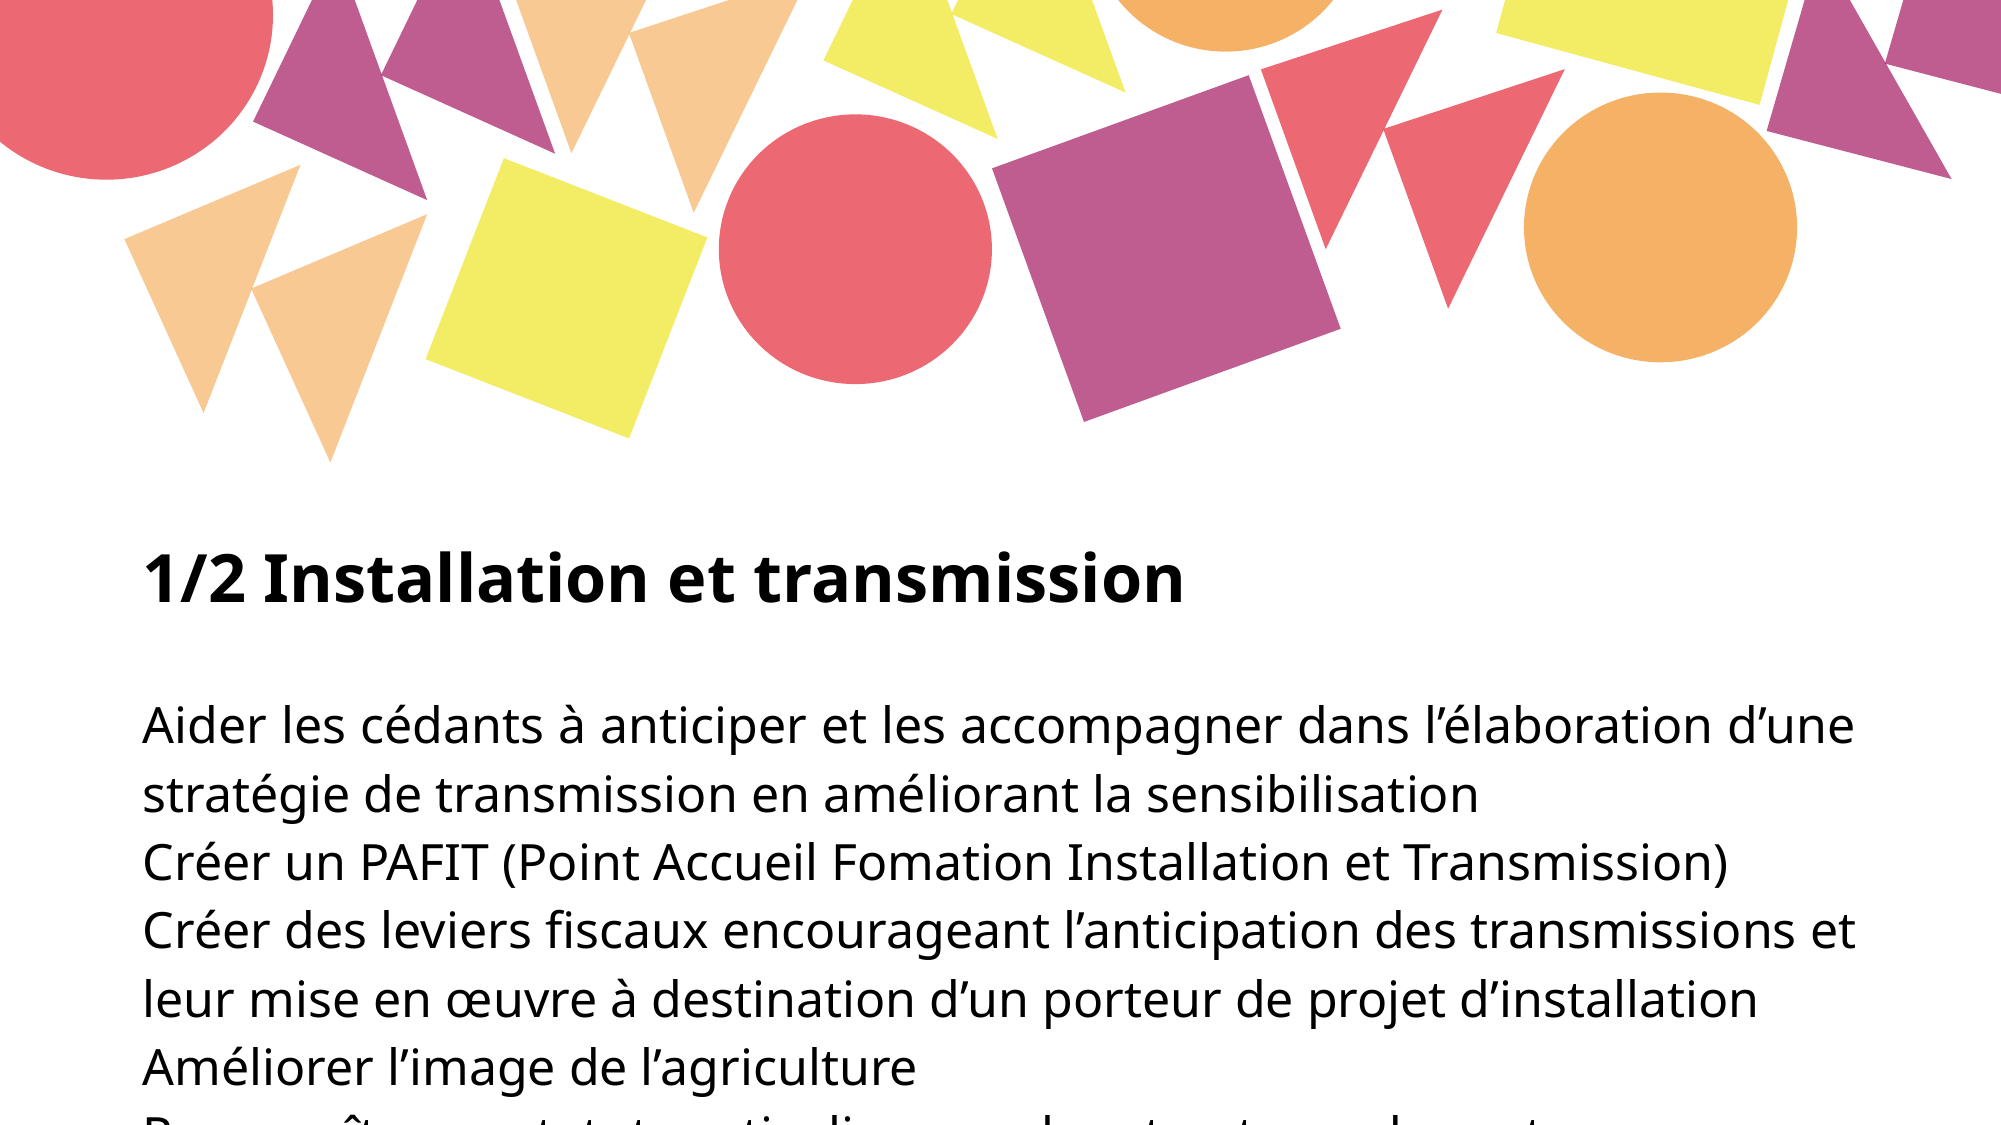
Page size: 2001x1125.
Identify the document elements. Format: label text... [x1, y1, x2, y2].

picture [0, 0, 2000, 463]
text_box 1/2 Installation et transmission Aider les cédants à anticiper et les accompagner dans l’élaboration d’une stratégie de transmission en améliorant la sensibilisation Créer un PAFIT (Point Accueil Fomation Installation et Transmission) Créer des leviers fiscaux encourageant l’anticipation des transmissions et leur mise en œuvre à destination d’un porteur de projet d’installation Améliorer l’image de l’agriculture Reconnaître un statut particulier pour les structures de portage [142, 531, 1858, 1125]
